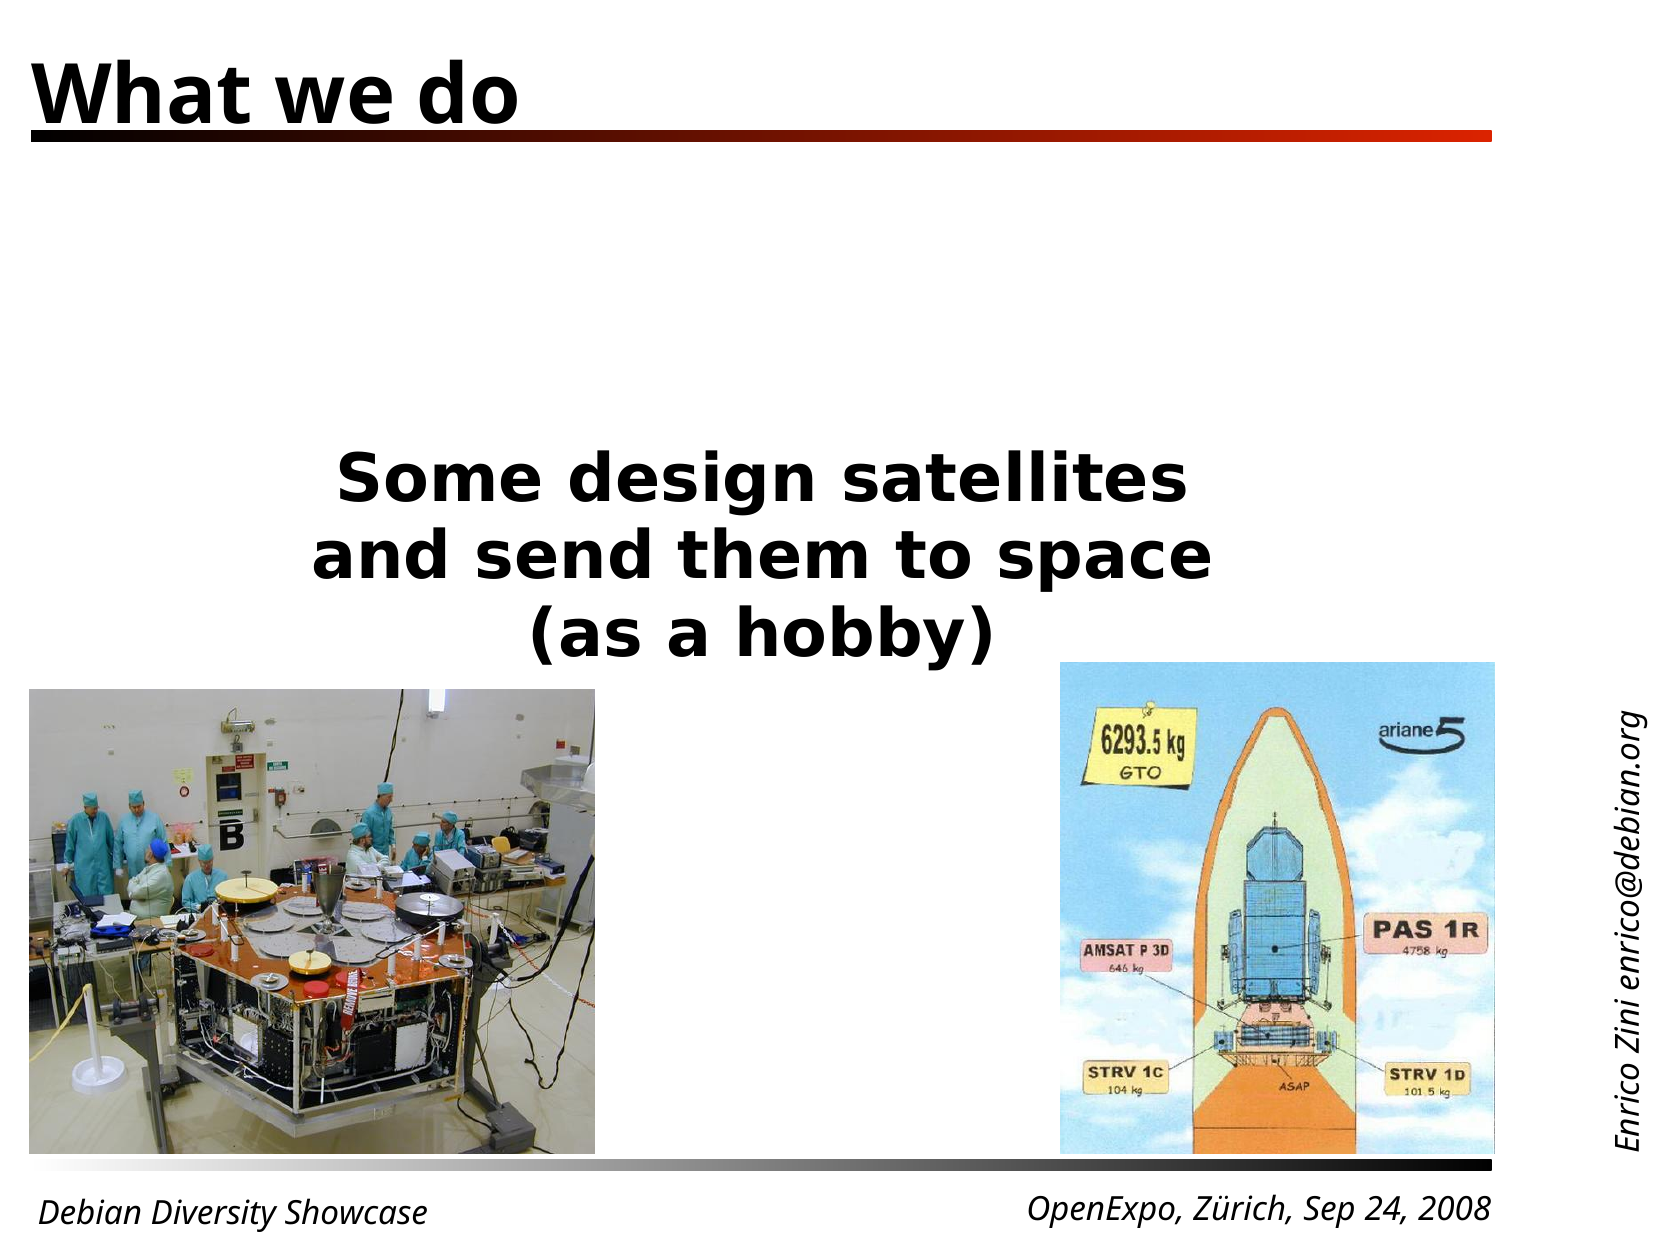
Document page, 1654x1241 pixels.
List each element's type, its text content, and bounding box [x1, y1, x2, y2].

picture [1060, 662, 1495, 1154]
text_box Some design satellites and send them to space (as a hobby) [30, 439, 1495, 673]
picture [29, 689, 595, 1154]
text_box What we do [31, 34, 1438, 168]
